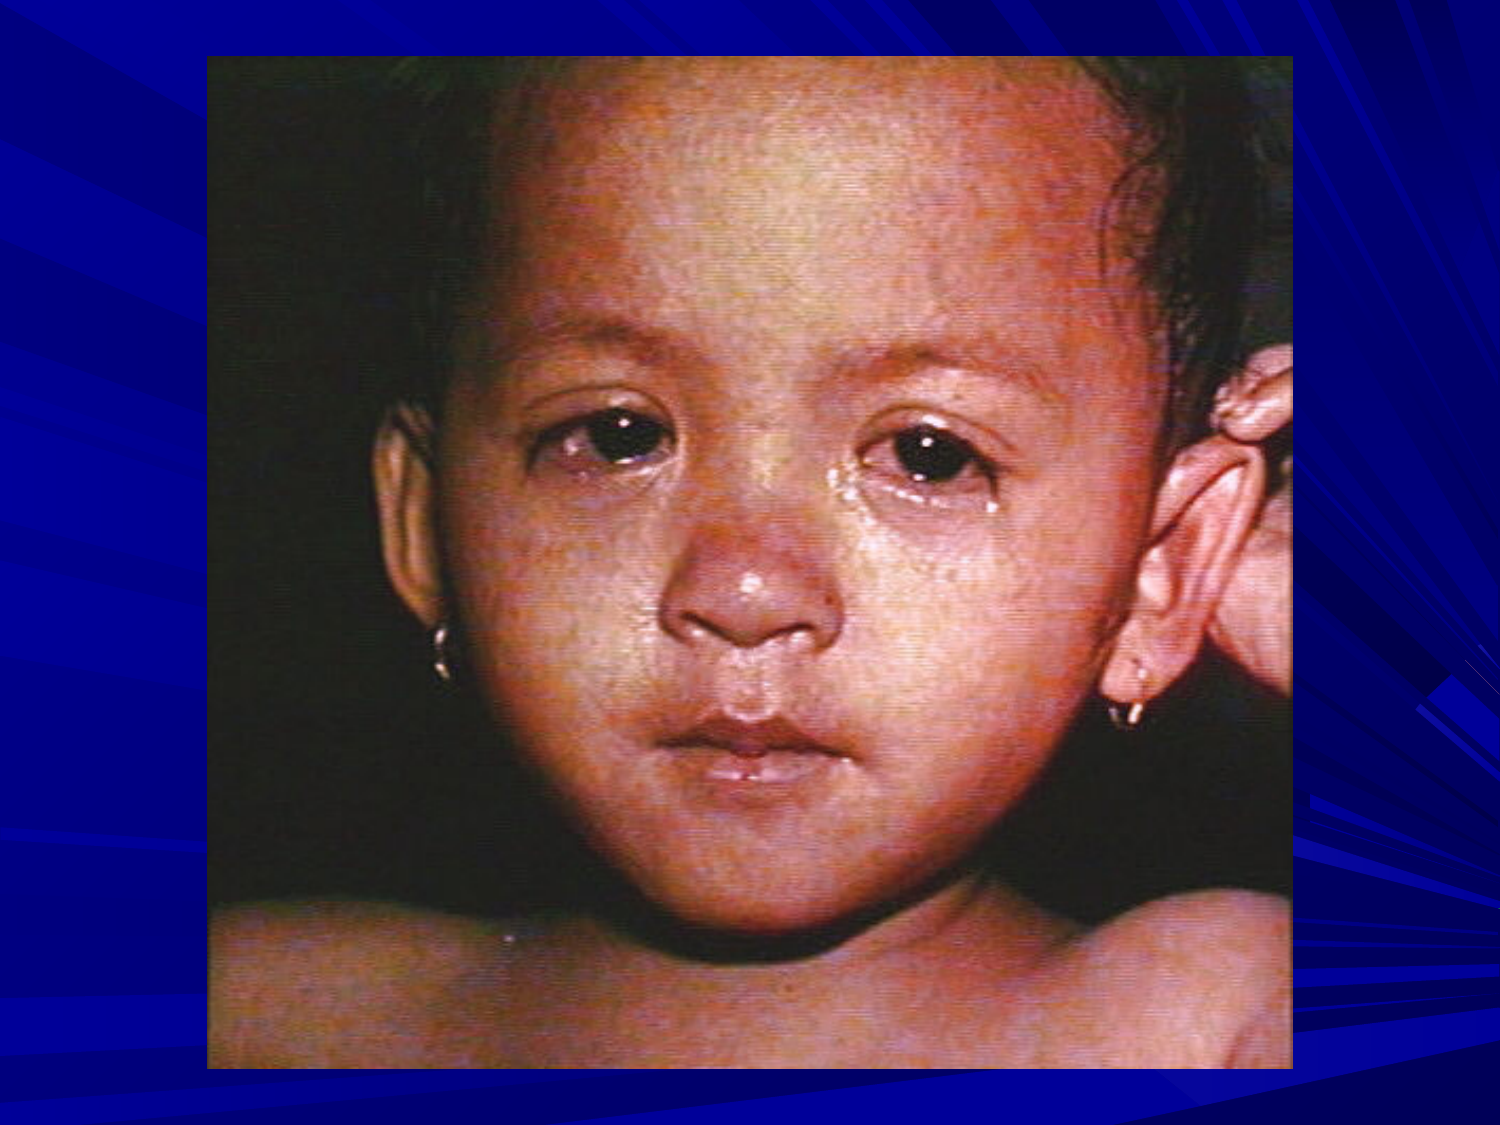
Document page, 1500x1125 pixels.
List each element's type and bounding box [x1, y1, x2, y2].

picture [207, 56, 1293, 1069]
